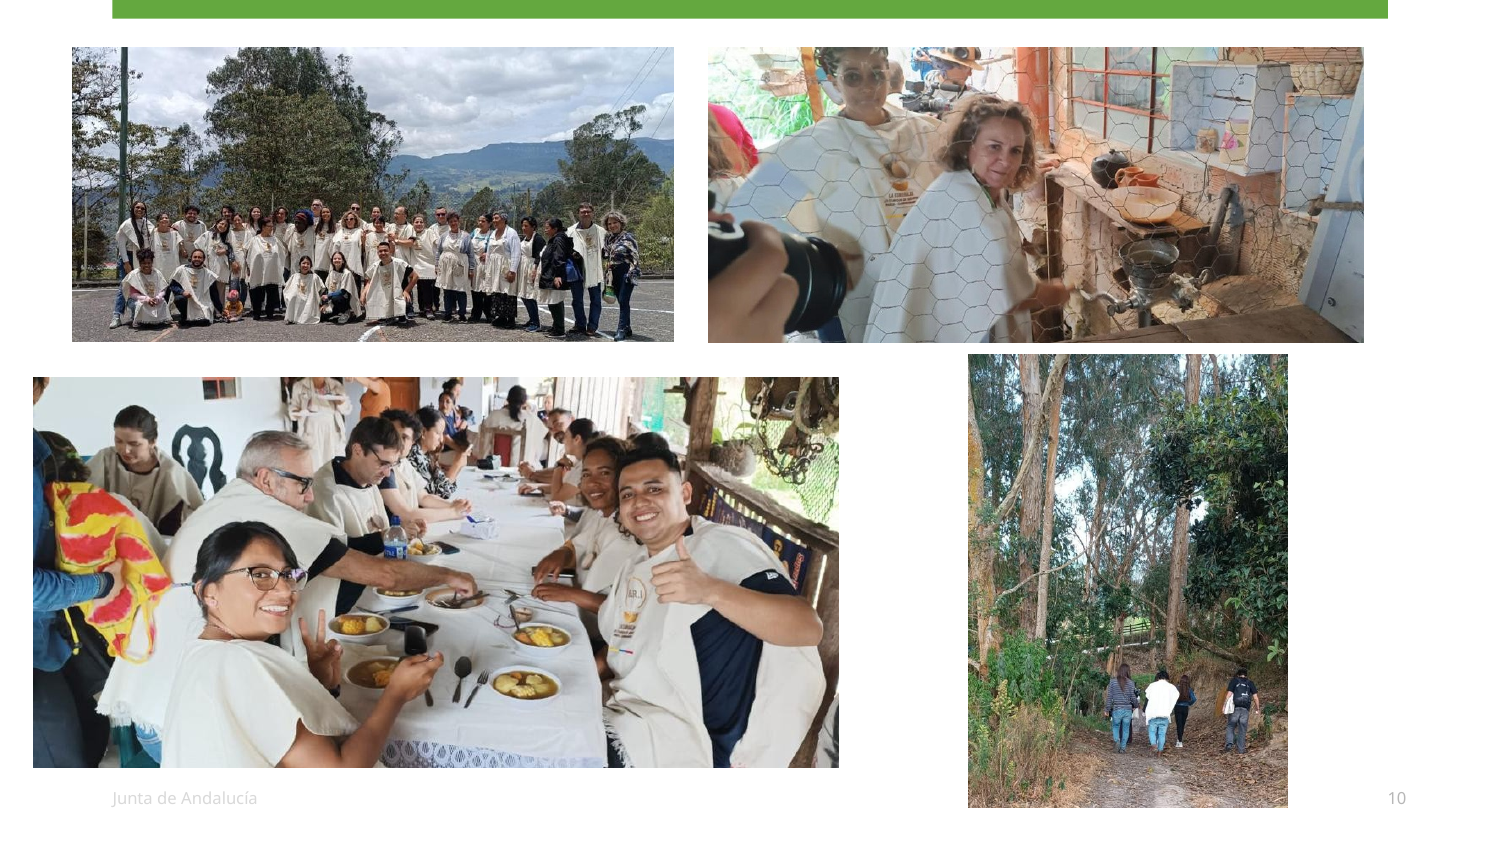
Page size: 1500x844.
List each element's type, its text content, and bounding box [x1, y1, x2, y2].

picture [968, 354, 1288, 808]
picture [33, 377, 839, 768]
slide_number <número> [1387, 787, 1478, 844]
text_box [112, 0, 1388, 19]
picture [72, 47, 674, 343]
picture [708, 47, 1364, 343]
